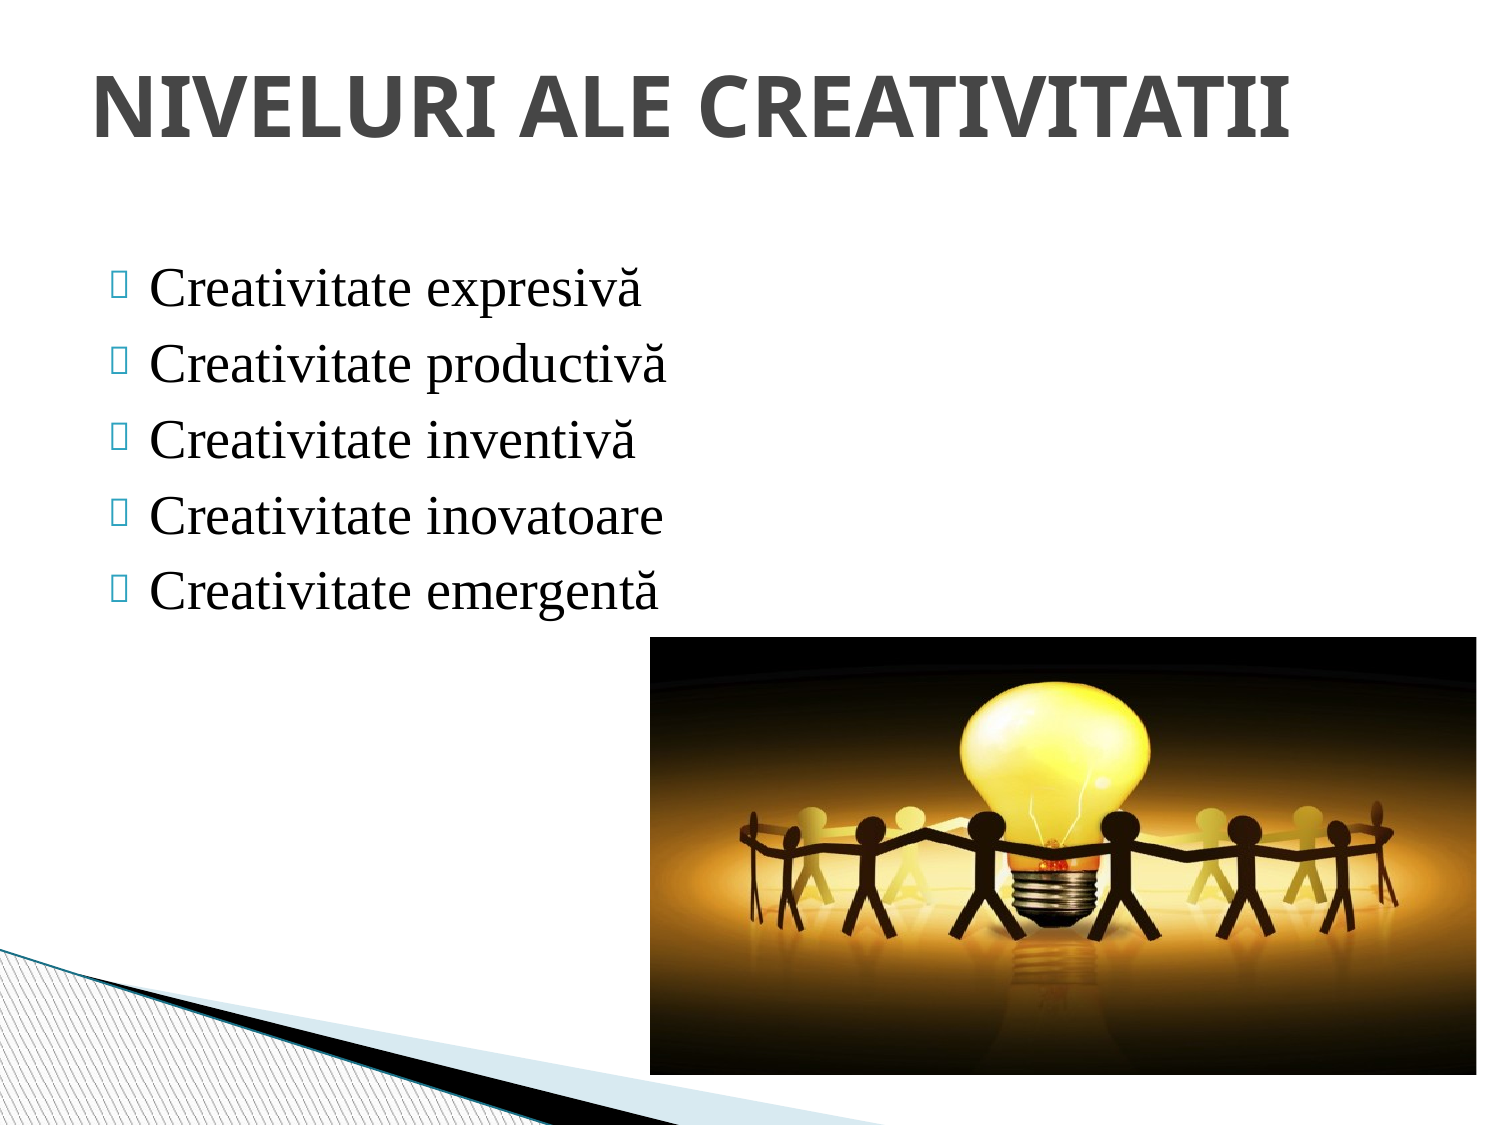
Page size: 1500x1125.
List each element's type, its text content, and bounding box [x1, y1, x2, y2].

picture [650, 637, 1477, 1075]
list Creativitate expresivă Creativitate productivă Creativitate inventivă Creativitate inovatoare Creativitate emergentă [75, 243, 1425, 986]
picture [0, 952, 543, 1125]
title NIVELURI ALE CREATIVITATII [75, 45, 1425, 233]
